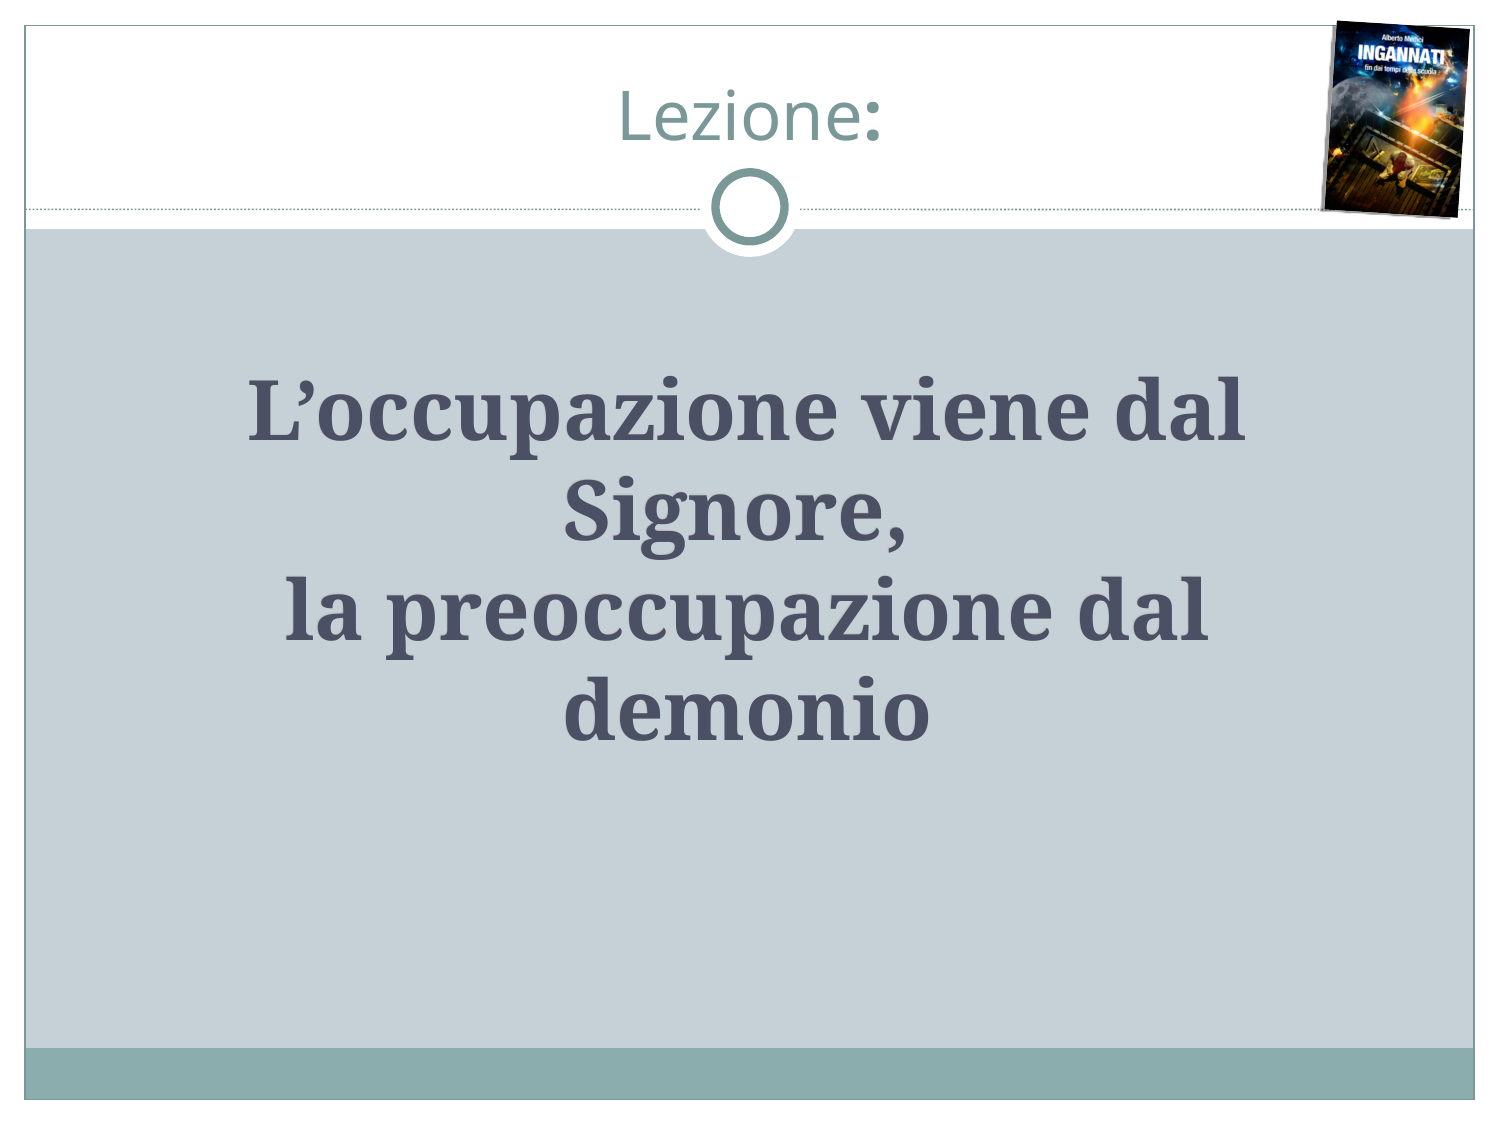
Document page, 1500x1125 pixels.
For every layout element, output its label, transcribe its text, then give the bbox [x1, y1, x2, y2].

title Lezione: [49, 37, 1330, 162]
picture [1324, 20, 1470, 219]
text_box L’occupazione viene dal Signore, la preoccupazione dal demonio [112, 350, 1383, 865]
